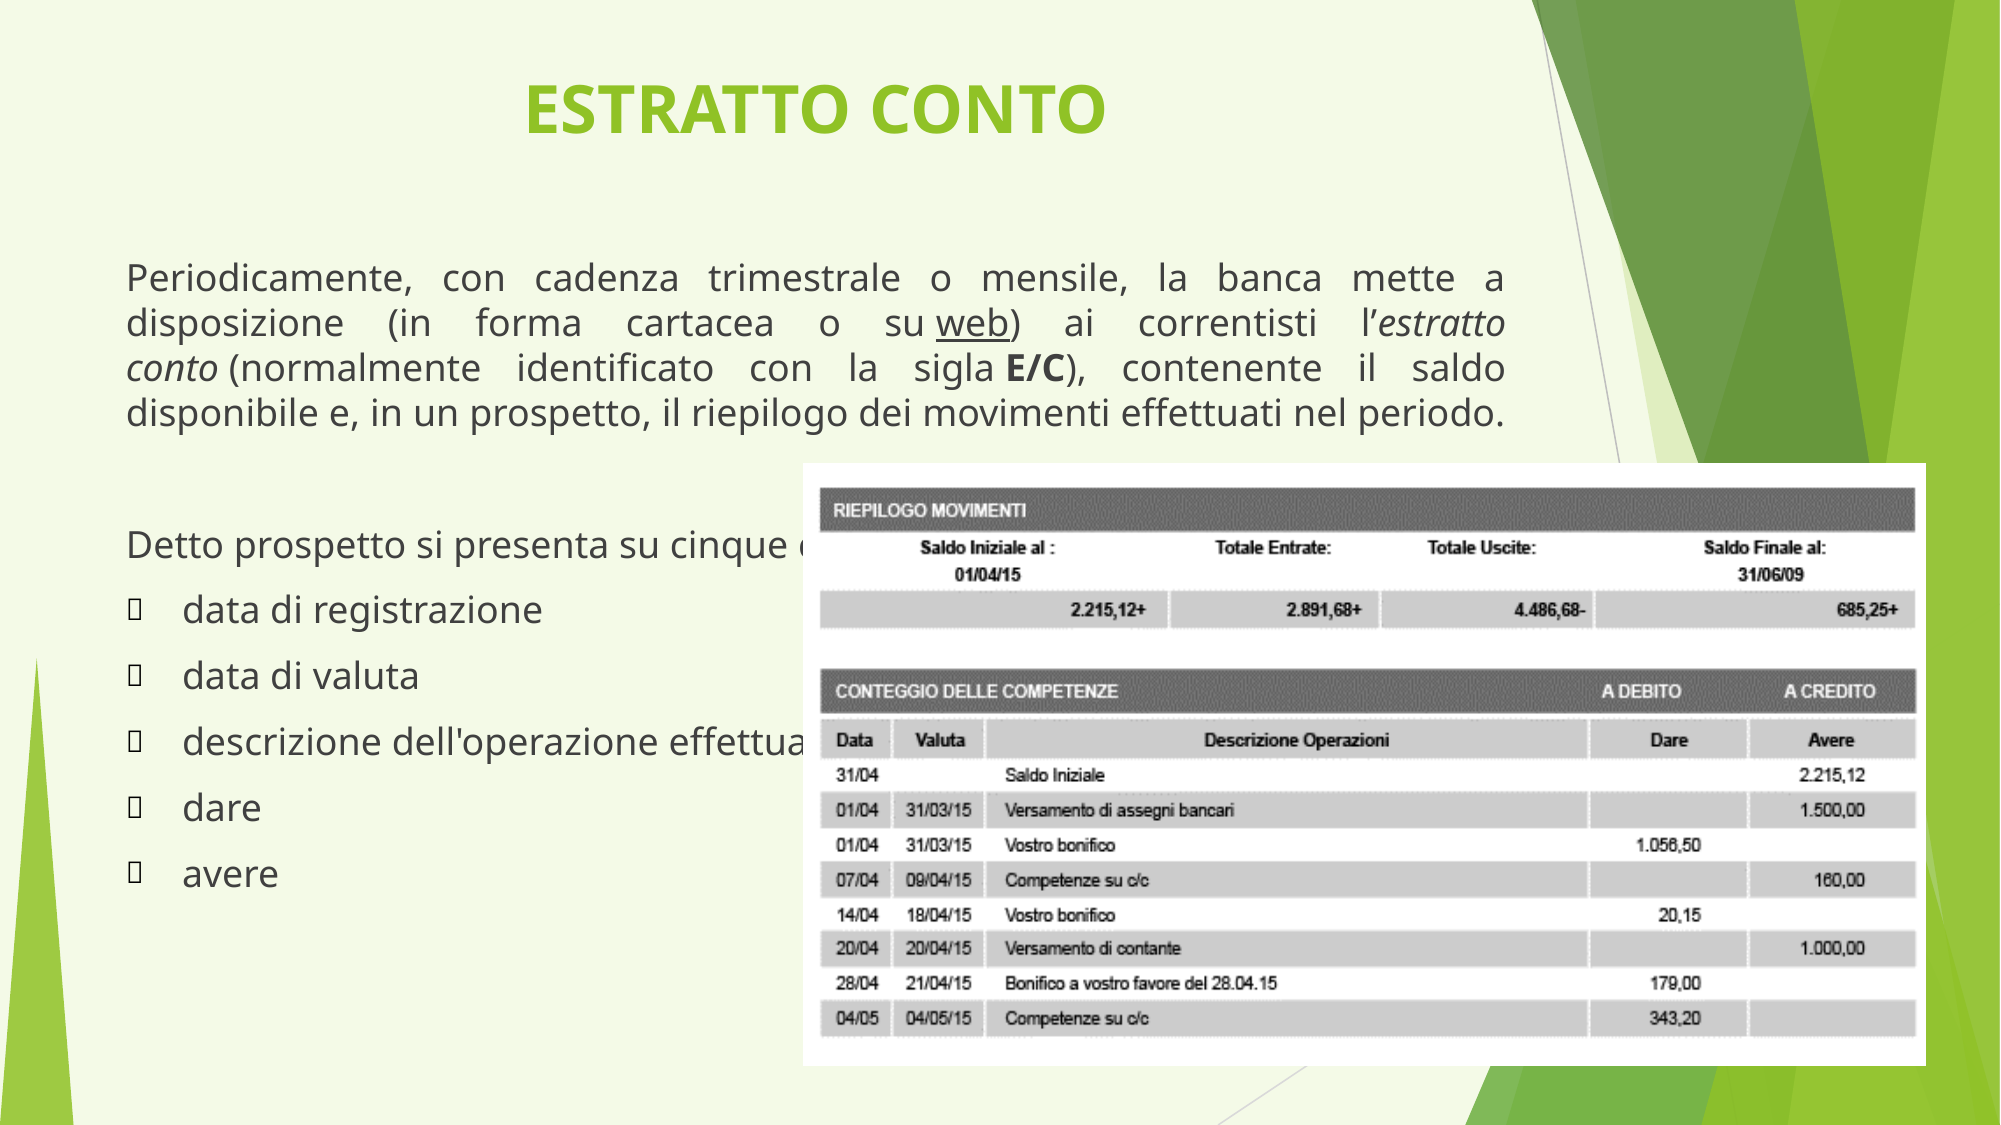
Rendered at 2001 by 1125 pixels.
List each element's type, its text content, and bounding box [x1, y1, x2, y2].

list Periodicamente, con cadenza trimestrale o mensile, la banca mette a disposizione (in forma cartacea o su web) ai correntisti l’estratto conto (normalmente identificato con la sigla E/C), contenente il saldo disponibile e, in un prospetto, il riepilogo dei movimenti effettuati nel periodo. Detto prospetto si presenta su cinque colonne: data di registrazione data di valuta descrizione dell'operazione effettuata dare avere [111, 246, 1522, 991]
title ESTRATTO CONTO [0, 59, 1679, 277]
picture [803, 463, 1926, 1066]
